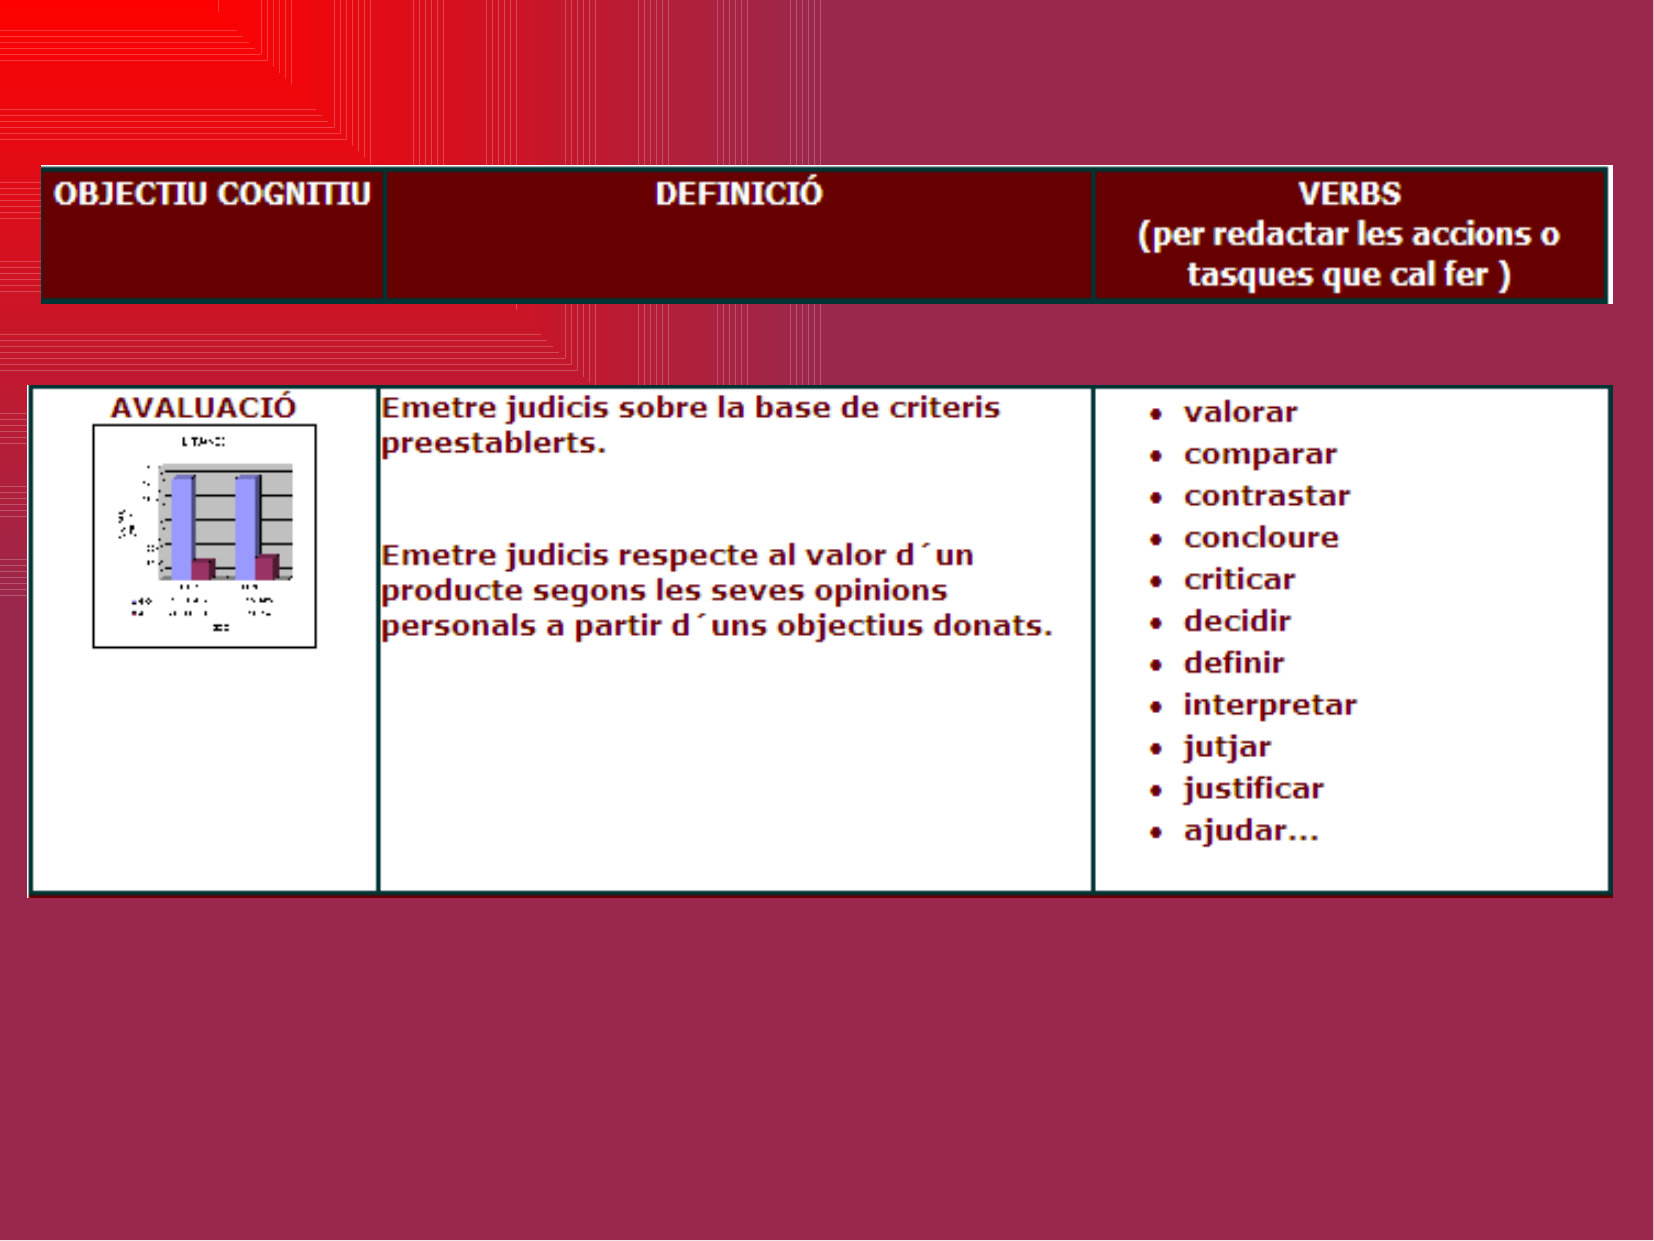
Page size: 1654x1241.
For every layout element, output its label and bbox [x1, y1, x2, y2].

picture [27, 385, 1613, 898]
picture [41, 165, 1613, 304]
